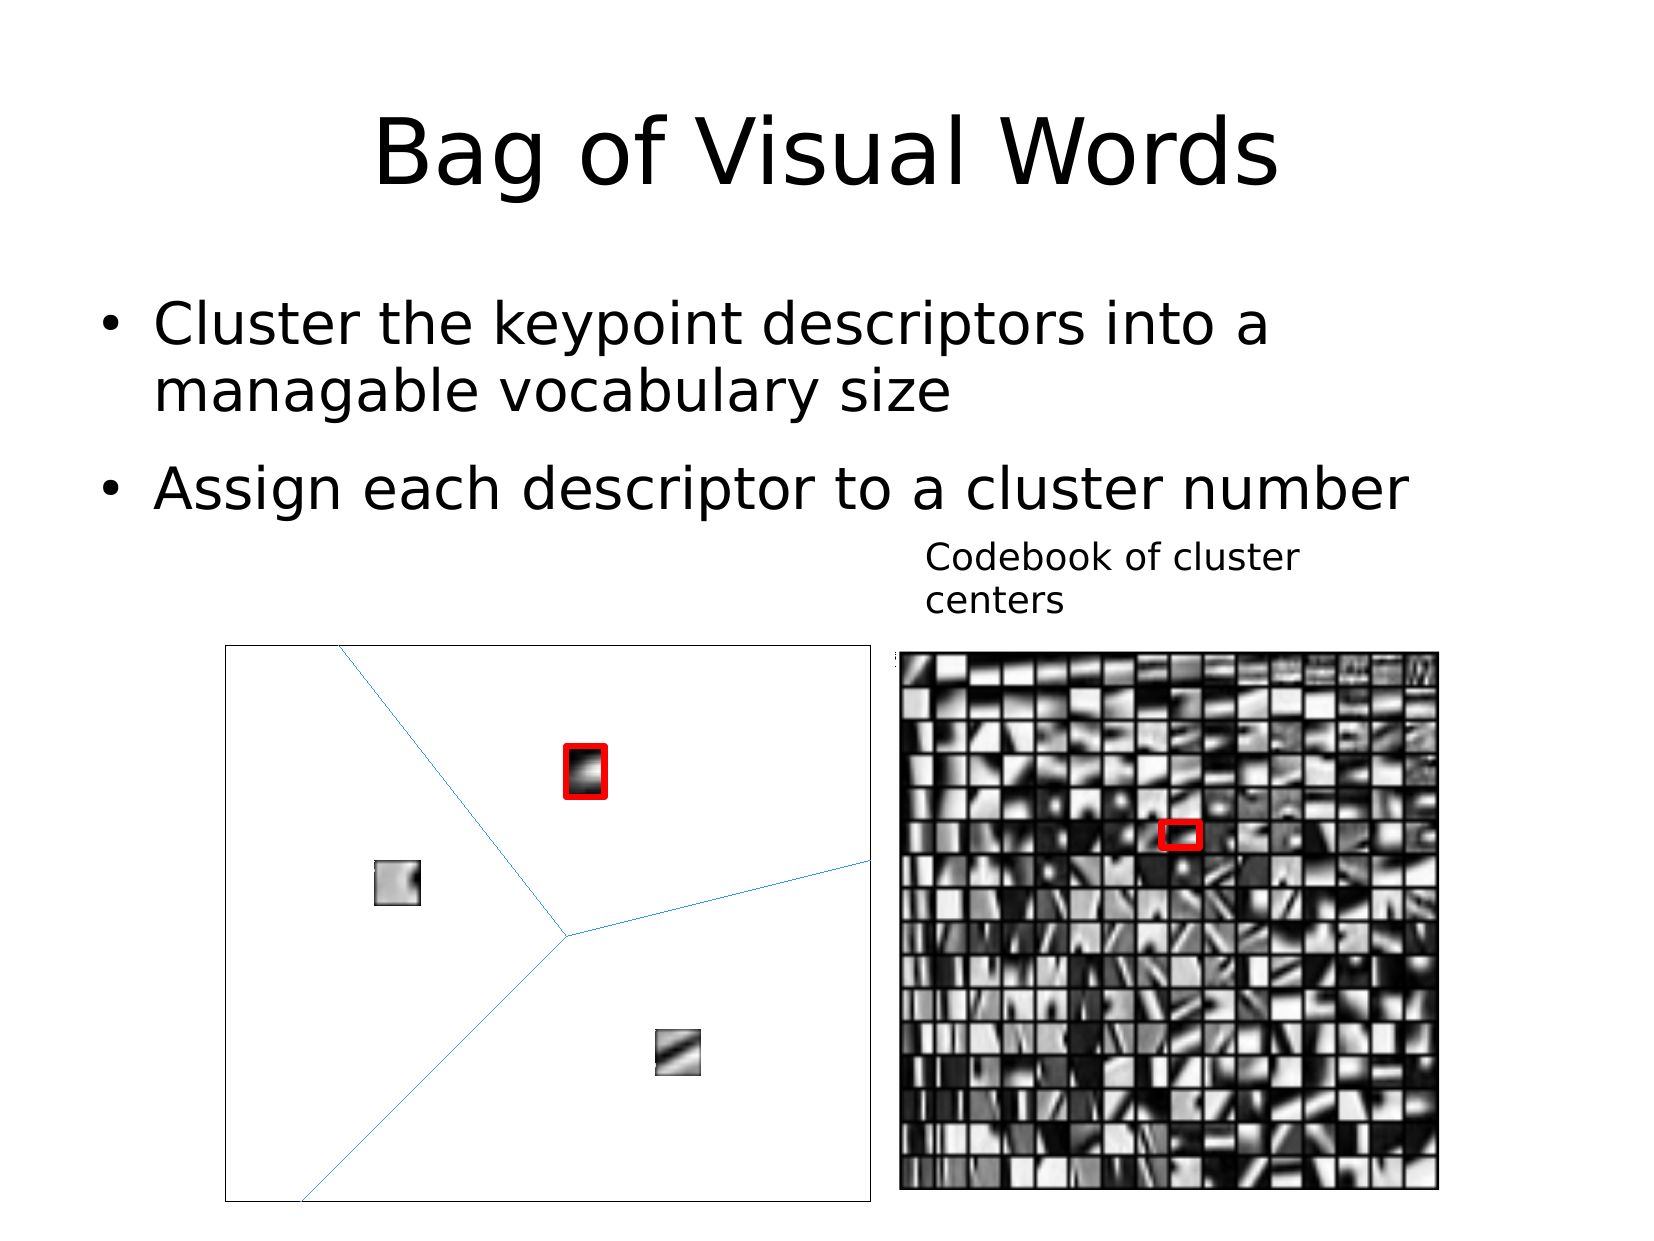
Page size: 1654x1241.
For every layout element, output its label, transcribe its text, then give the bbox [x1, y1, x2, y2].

picture [655, 1029, 701, 1076]
text_box Codebook of cluster centers [910, 528, 1381, 631]
title Bag of Visual Words [82, 49, 1571, 257]
picture [569, 749, 601, 794]
list Cluster the keypoint descriptors into a managable vocabulary size Assign each descriptor to a cluster number [82, 290, 1571, 571]
picture [374, 860, 421, 906]
picture [895, 650, 1441, 1190]
